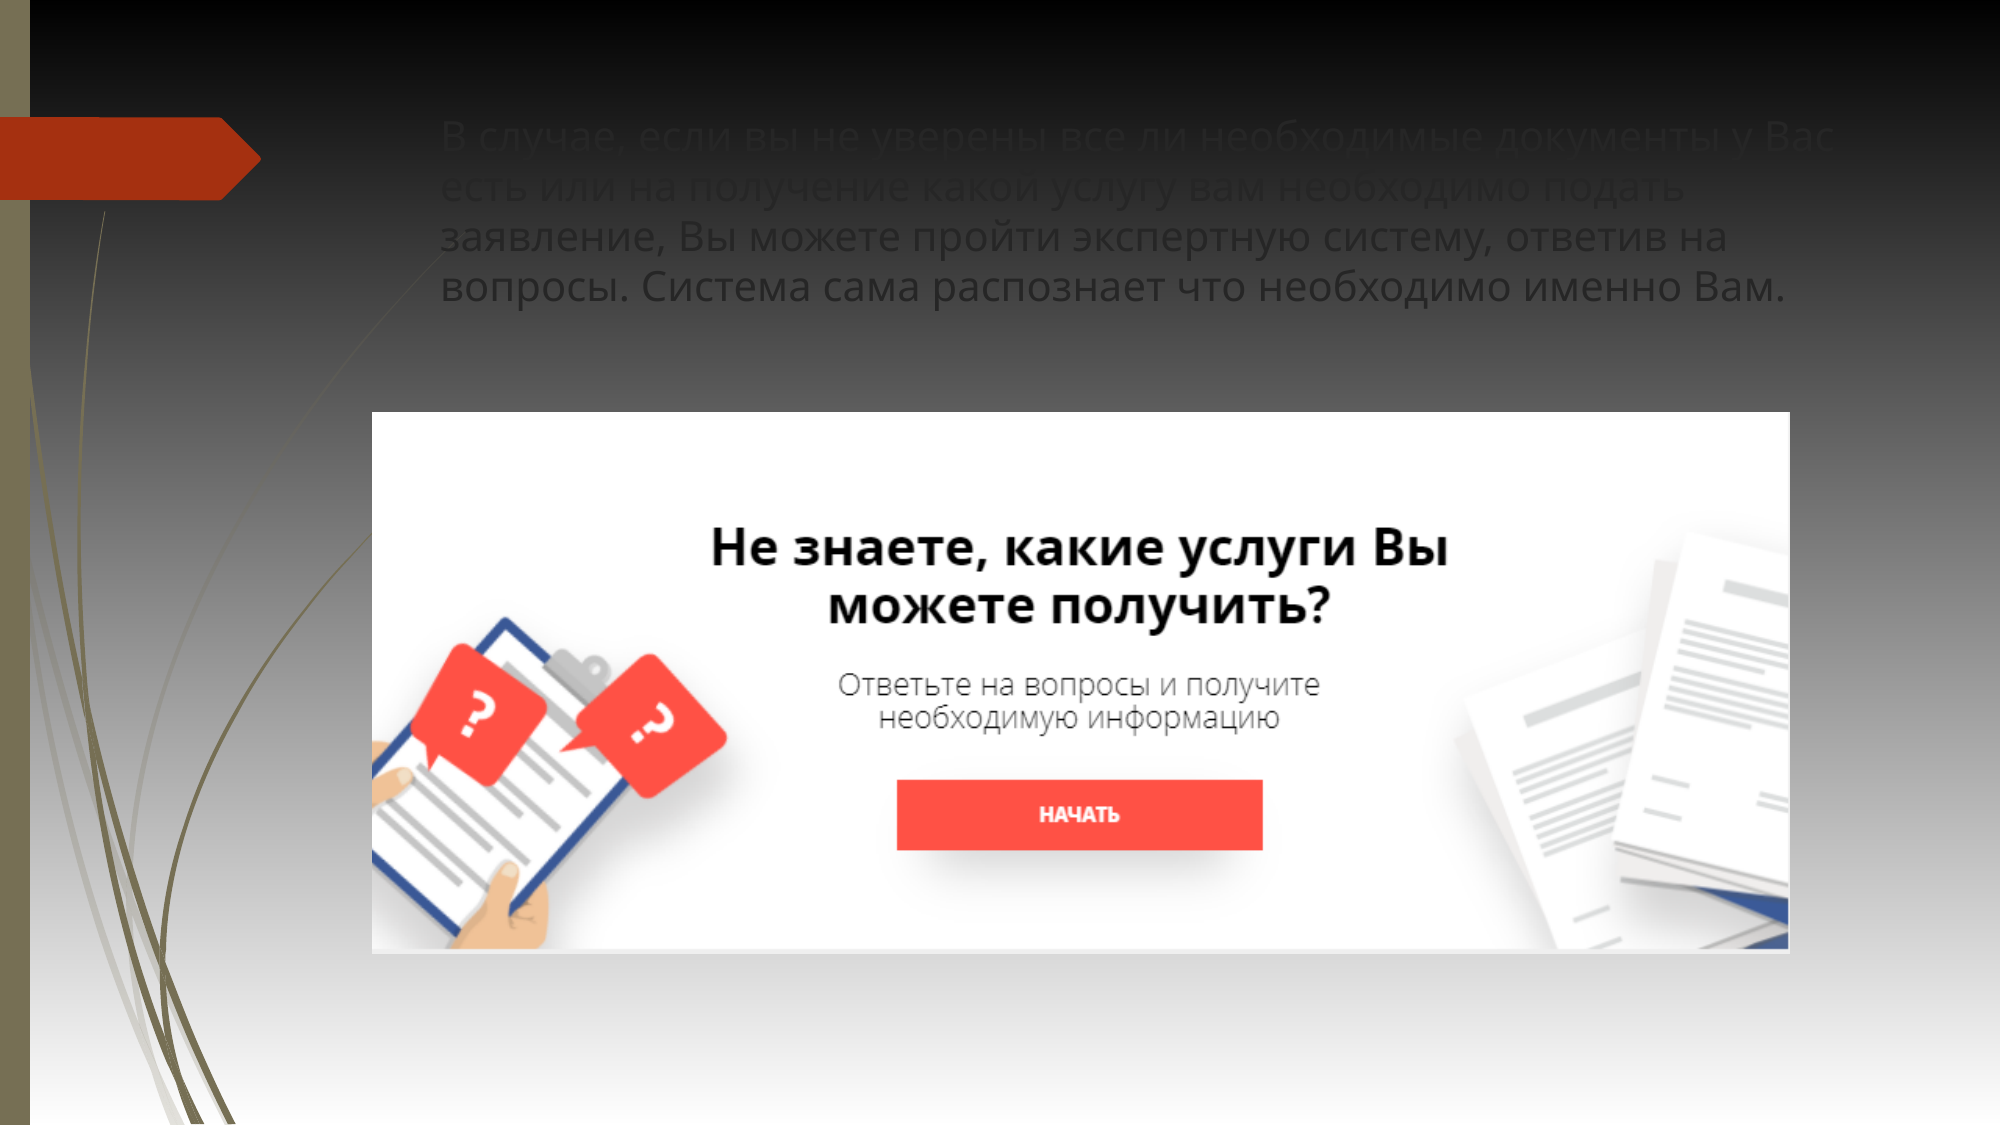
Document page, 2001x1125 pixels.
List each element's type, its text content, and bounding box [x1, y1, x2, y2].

picture [372, 412, 1790, 954]
title В случае, если вы не уверены все ли необходимые документы у Вас есть или на получение какой услугу вам необходимо подать заявление, Вы можете пройти экспертную систему, ответив на вопросы. Система сама распознает что необходимо именно Вам. [425, 102, 1906, 313]
